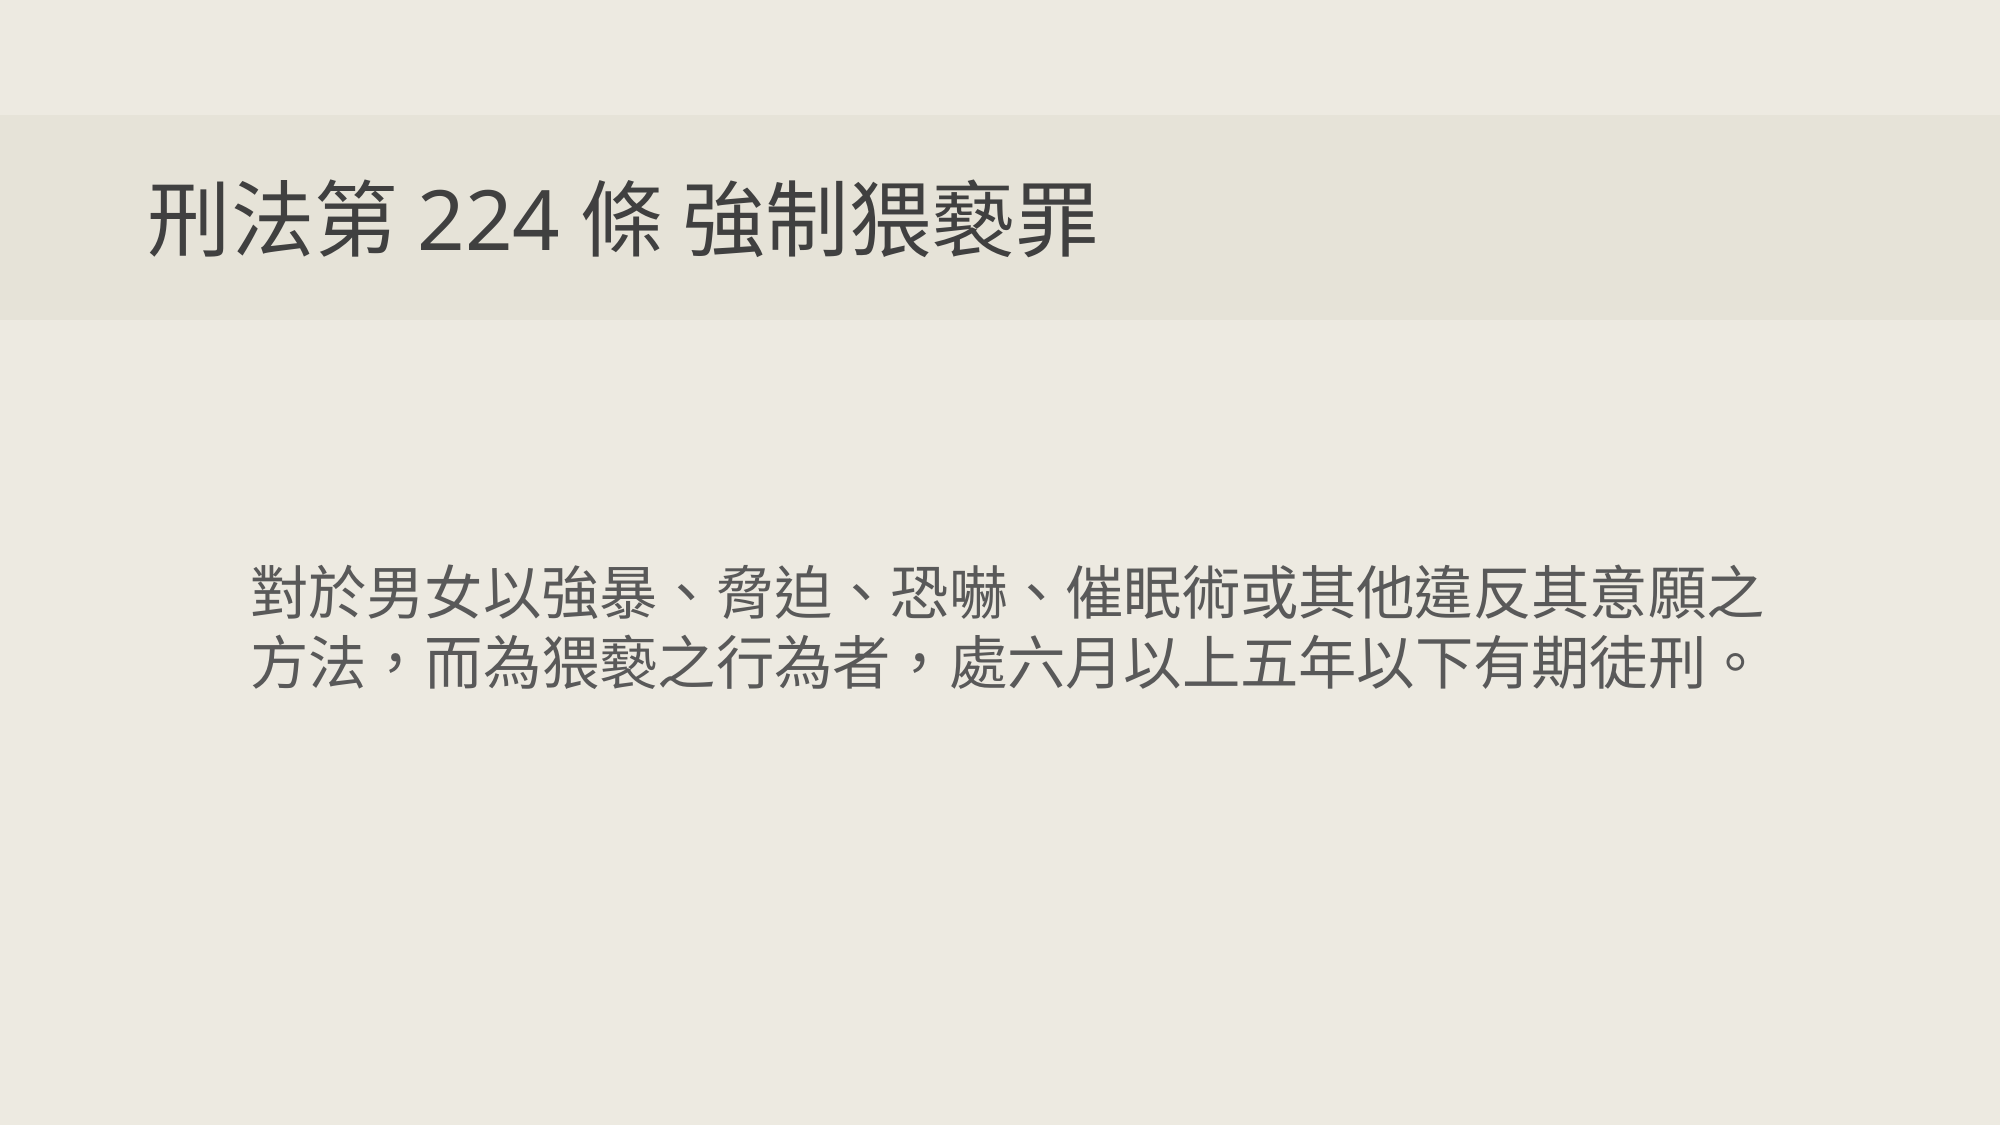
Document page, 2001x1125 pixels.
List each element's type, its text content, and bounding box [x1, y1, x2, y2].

text_box 對於男女以強暴、脅迫、恐嚇、催眠術或其他違反其意願之方法，而為猥褻之行為者，處六月以上五年以下有期徒刑。 [235, 548, 1832, 706]
text_box 刑法第224條 強制猥褻罪 [132, 159, 1168, 276]
